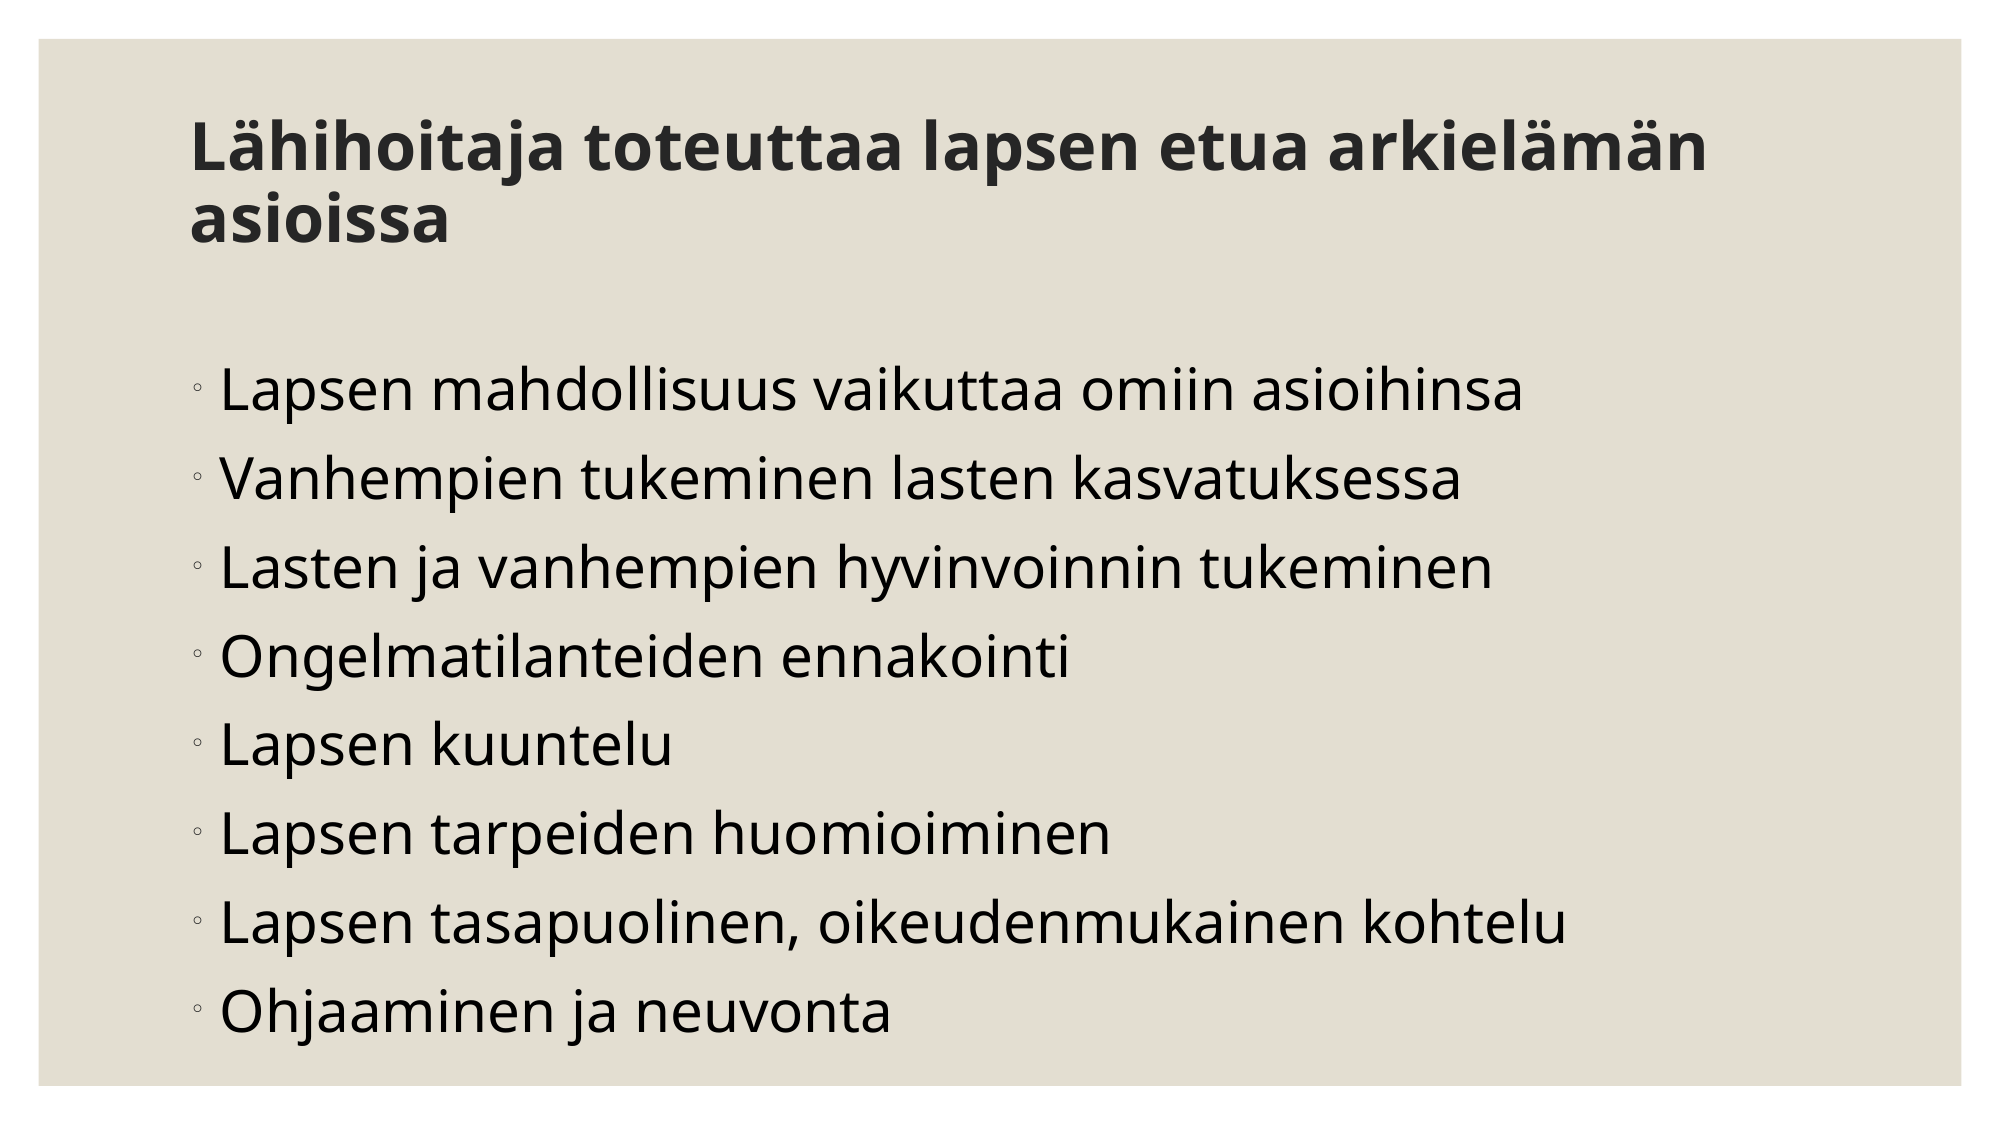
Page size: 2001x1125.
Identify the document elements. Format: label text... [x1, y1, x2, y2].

title Lähihoitaja toteuttaa lapsen etua arkielämän asioissa [174, 105, 1825, 331]
list Lapsen mahdollisuus vaikuttaa omiin asioihinsa Vanhempien tukeminen lasten kasvatuksessa Lasten ja vanhempien hyvinvoinnin tukeminen Ongelmatilanteiden ennakointi Lapsen kuuntelu Lapsen tarpeiden huomioiminen Lapsen tasapuolinen, oikeudenmukainen kohtelu Ohjaaminen ja neuvonta [174, 345, 1825, 990]
